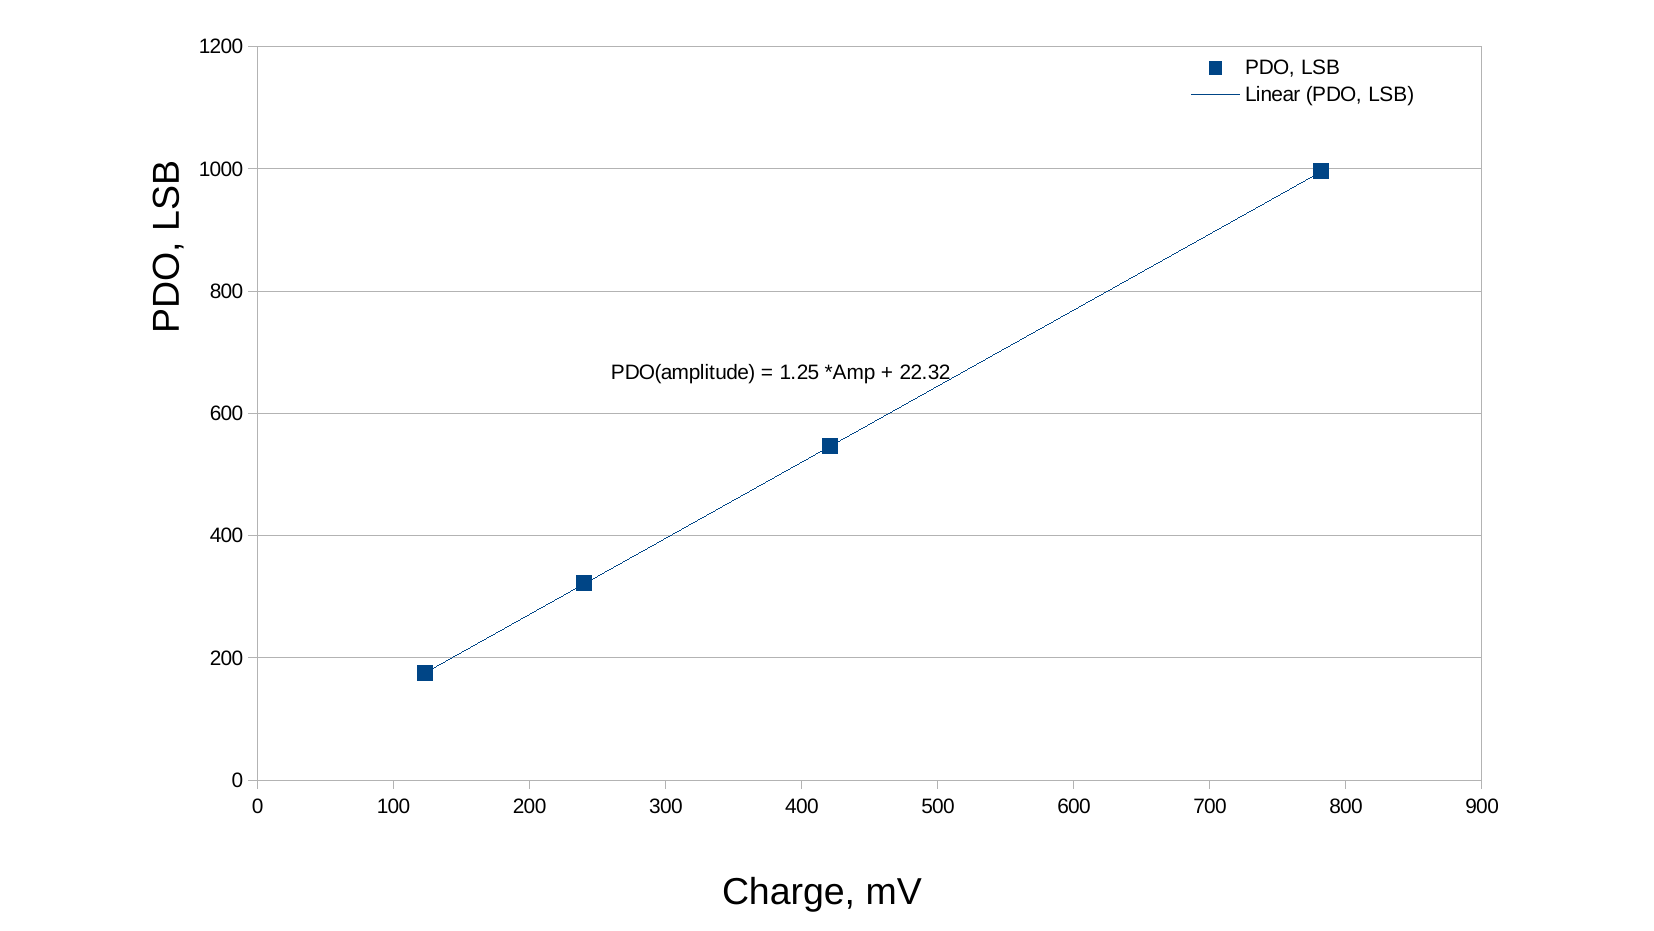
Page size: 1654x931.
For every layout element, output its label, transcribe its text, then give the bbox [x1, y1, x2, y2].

text_box Charge, mV [707, 863, 937, 921]
chart [161, 11, 1518, 859]
text_box PDO, LSB [137, 116, 199, 349]
